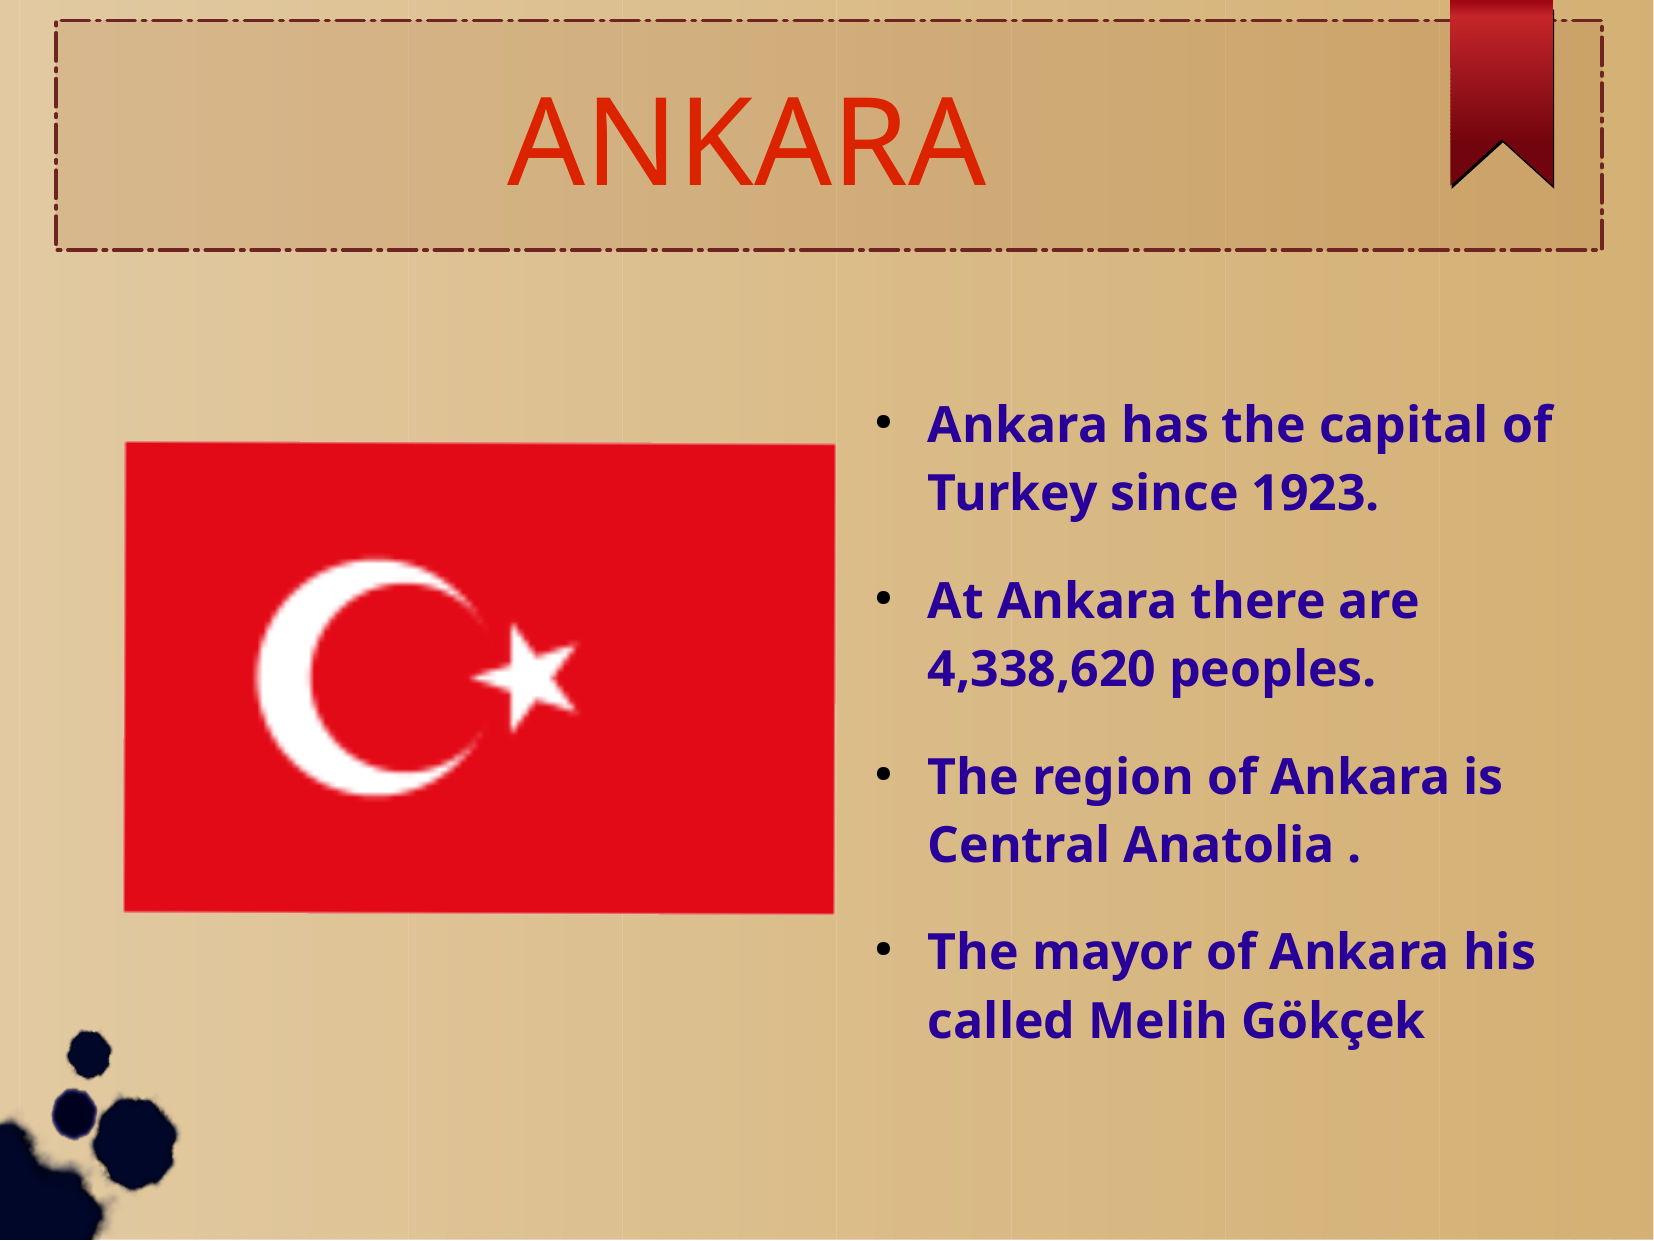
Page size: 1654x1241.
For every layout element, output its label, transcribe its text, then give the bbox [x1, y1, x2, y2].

list Ankara has the capital of Turkey since 1923. At Ankara there are 4,338,620 peoples. The region of Ankara is Central Anatolia . The mayor of Ankara his called Melih Gökçek [856, 251, 1630, 1063]
picture [122, 440, 836, 916]
title ANKARA [82, 47, 1412, 229]
